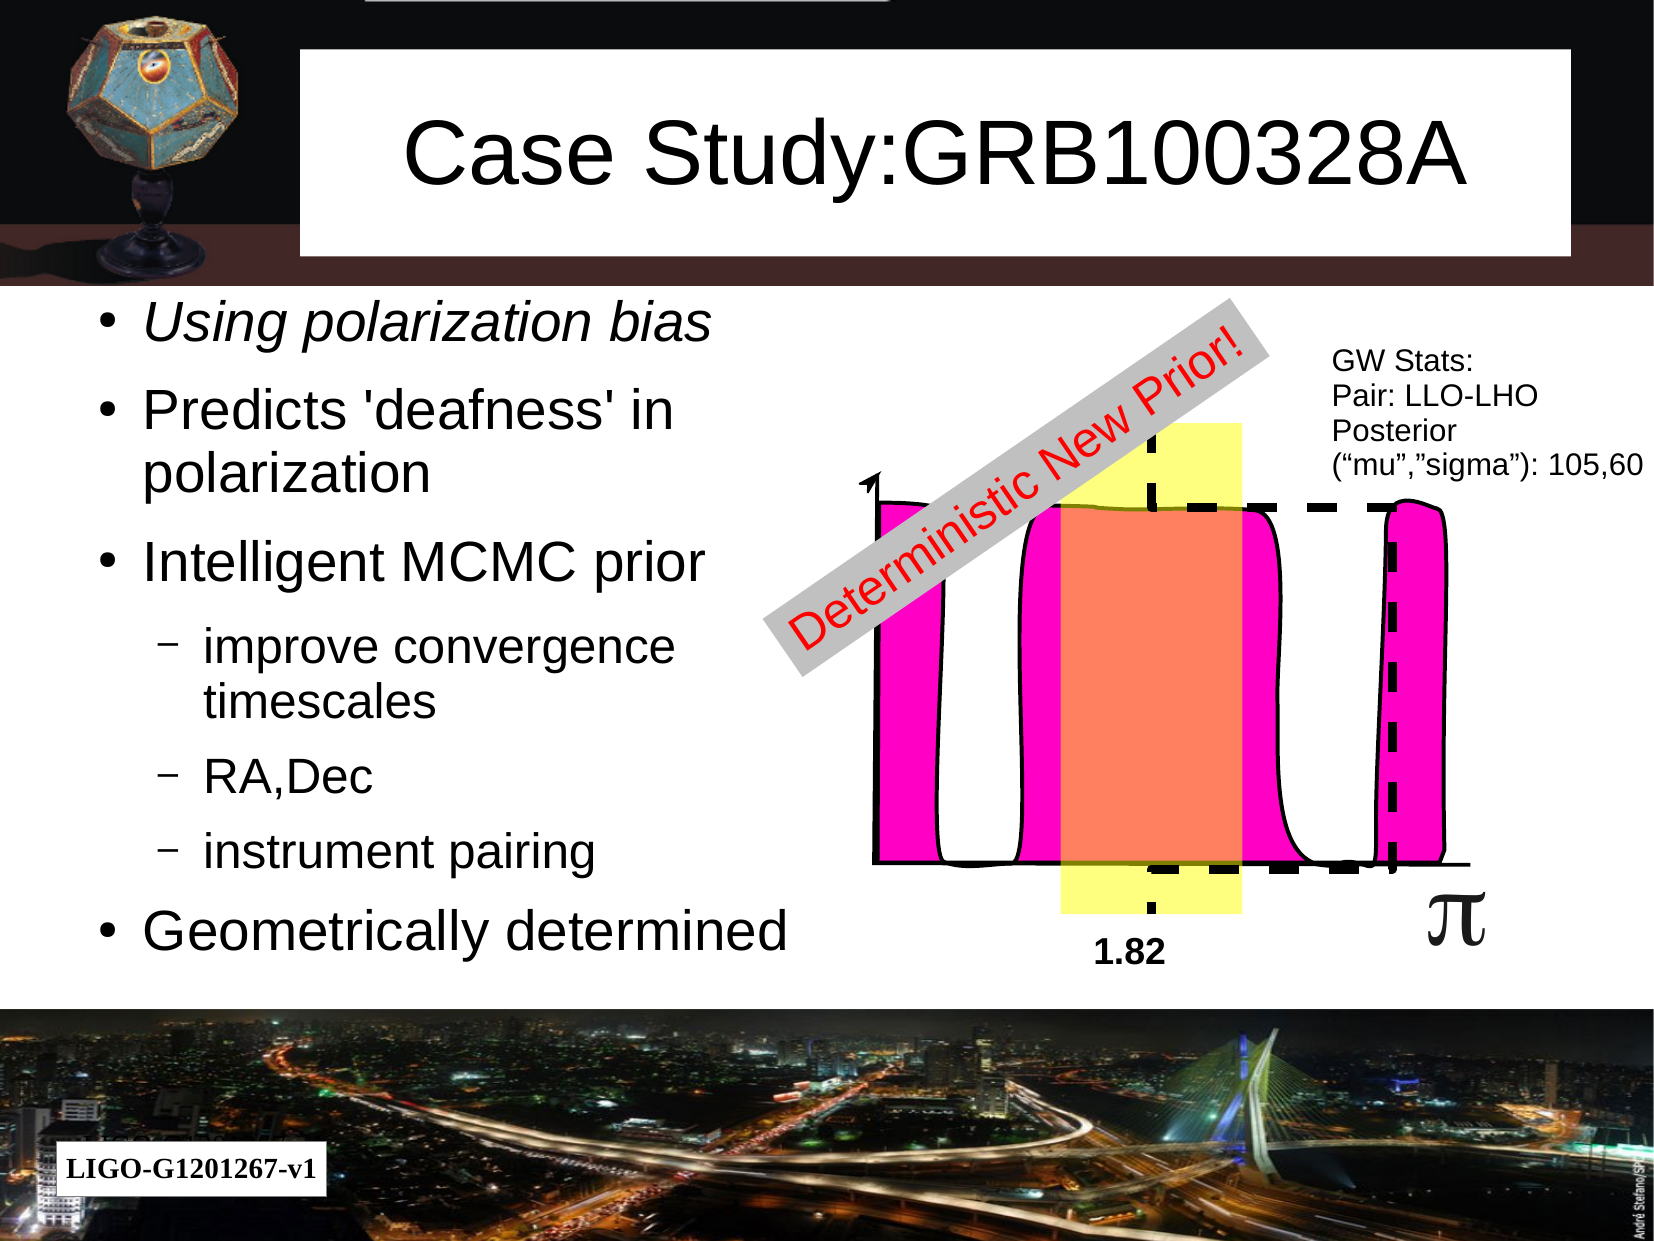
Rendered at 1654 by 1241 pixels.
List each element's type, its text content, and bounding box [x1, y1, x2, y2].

text_box GW Stats: Pair: LLO-LHO Posterior (“mu”,”sigma”): 105,60 [1316, 335, 1654, 538]
picture [817, 409, 1552, 978]
title Case Study:GRB100328A [300, 49, 1571, 257]
picture [0, 0, 1654, 286]
text_box [1060, 423, 1243, 915]
picture [817, 409, 1066, 580]
picture [0, 1009, 1654, 1241]
list Using polarization bias Predicts 'deafness' in polarization Intelligent MCMC prior improve convergence timescales RA,Dec instrument pairing Geometrically determined [82, 290, 793, 1010]
chart [1415, 886, 1502, 953]
text_box 1.82 [1078, 923, 1252, 1010]
text_box Deterministic New Prior! [762, 297, 1270, 678]
